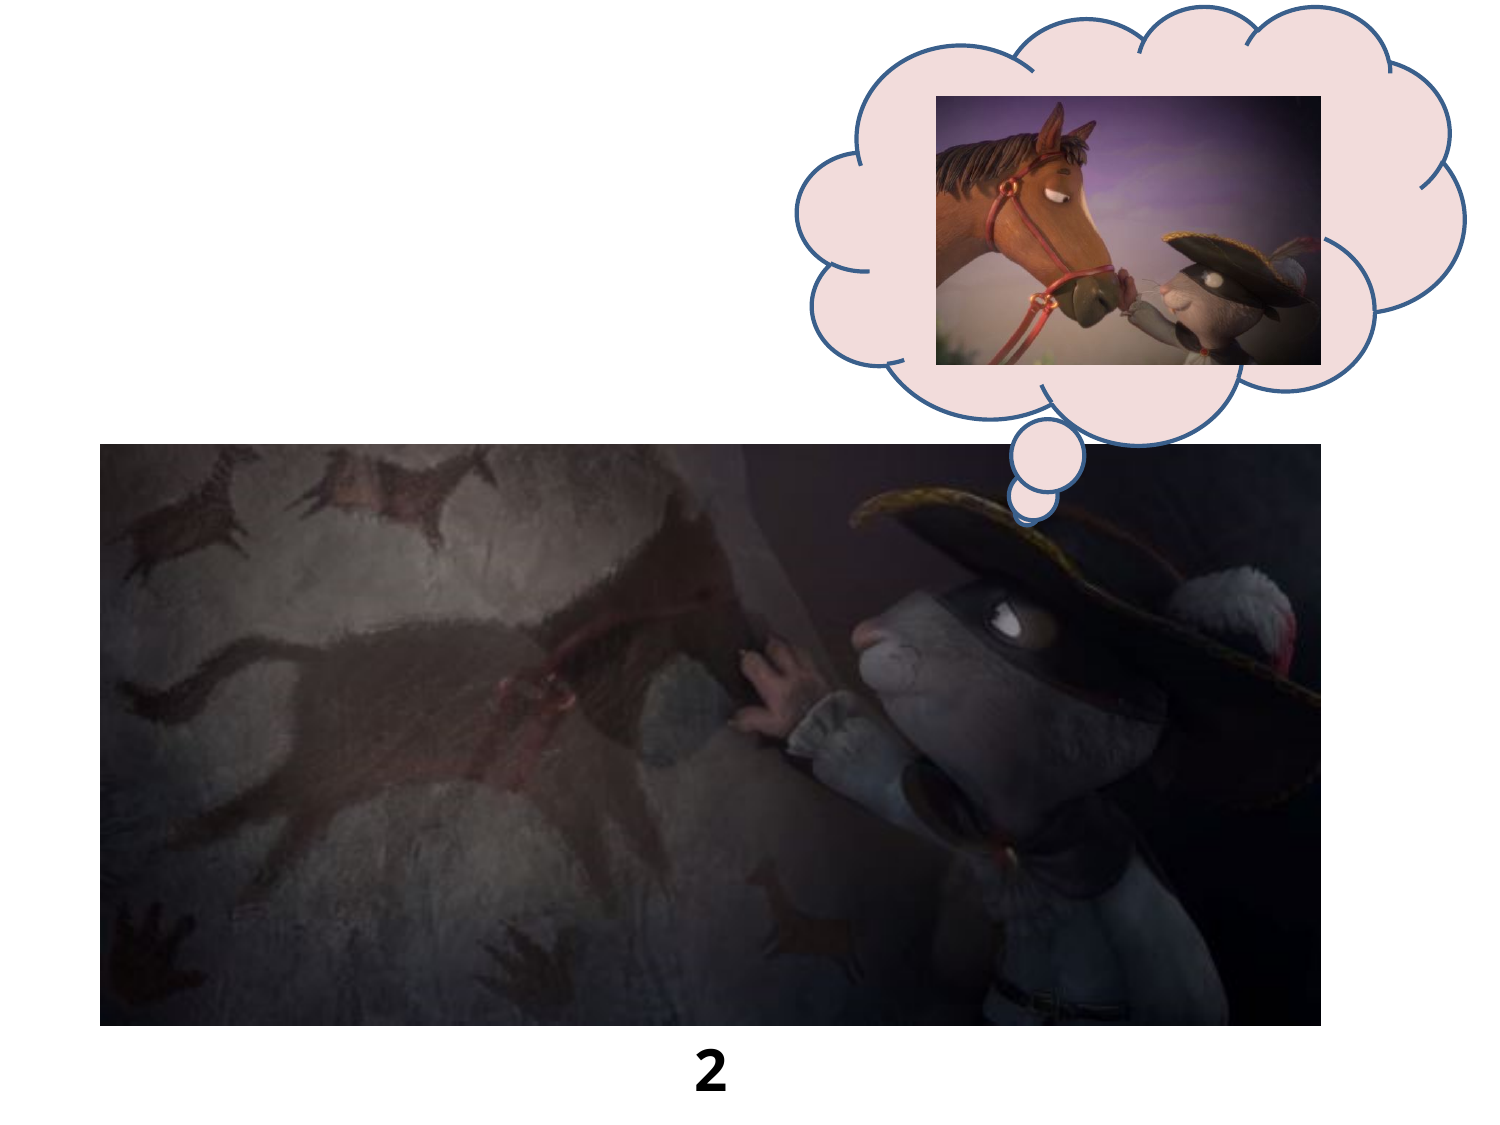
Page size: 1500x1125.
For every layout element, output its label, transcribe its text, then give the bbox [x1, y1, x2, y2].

text_box [1008, 419, 1085, 526]
text_box [796, 6, 1465, 446]
picture [100, 444, 1321, 1027]
text_box 2 [527, 1025, 894, 1111]
picture [936, 96, 1321, 365]
